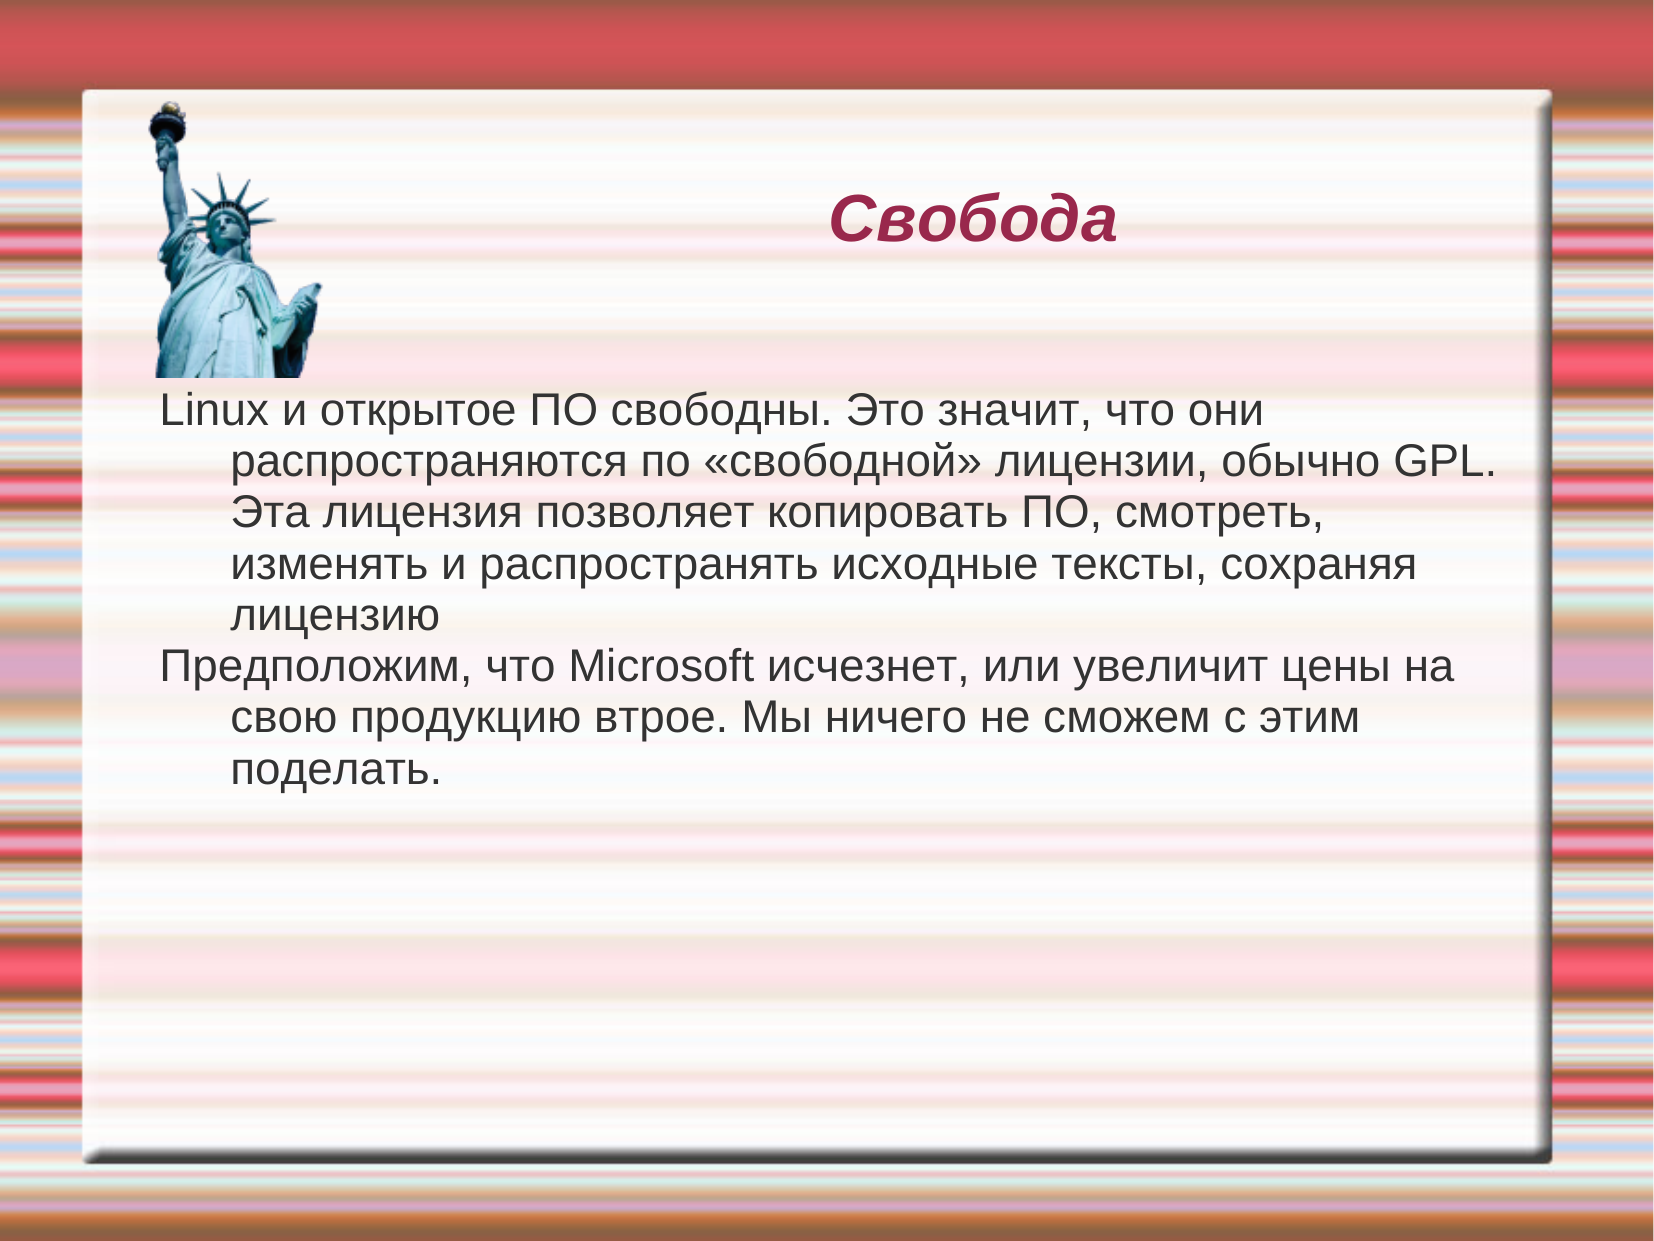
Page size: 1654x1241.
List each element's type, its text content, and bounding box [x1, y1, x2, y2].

picture [0, 0, 1654, 1241]
list Linux и открытое ПО свободны. Это значит, что они распространяются по «свободной» лицензии, обычно GPL. Эта лицензия позволяет копировать ПО, смотреть, изменять и распространять исходные тексты, сохраняя лицензию Предположим, что Microsoft исчезнет, или увеличит цены на свою продукцию втрое. Мы ничего не сможем с этим поделать. [147, 383, 1517, 916]
title Свобода [413, 114, 1534, 322]
